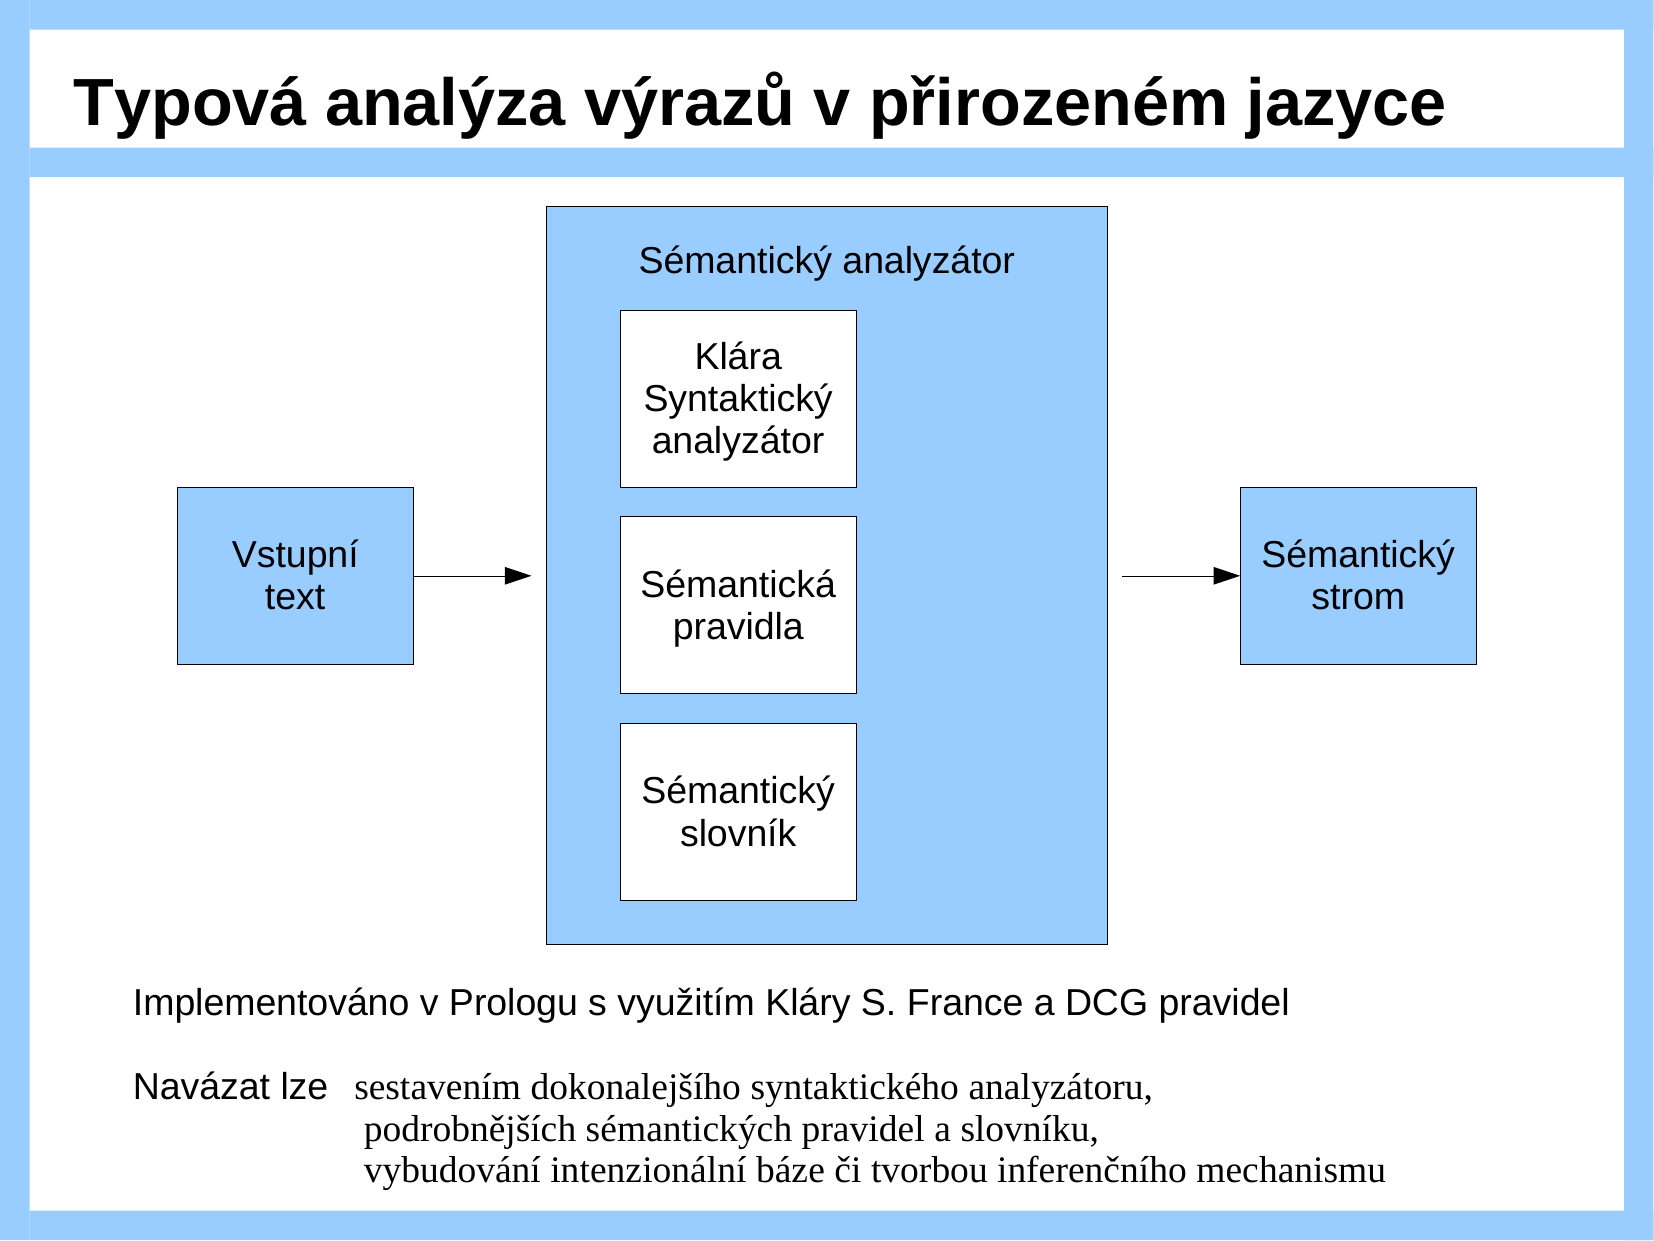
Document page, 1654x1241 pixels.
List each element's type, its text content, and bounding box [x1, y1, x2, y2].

text_box Typová analýza výrazů v přirozeném jazyce [59, 58, 1595, 148]
text_box Sémantický analyzátor [546, 206, 1108, 945]
text_box Implementováno v Prologu s využitím Kláry S. France a DCG pravidel Navázat lze sestavením dokonalejšího syntaktického analyzátoru, podrobnějších sémantických pravidel a slovníku, vybudování intenzionální báze či tvorbou inferenčního mechanismu [118, 974, 1565, 1219]
text_box Vstupní text [177, 487, 414, 665]
text_box Klára Syntaktický analyzátor [620, 310, 857, 488]
text_box Sémantický slovník [620, 723, 857, 901]
text_box Sémantický strom [1240, 487, 1477, 665]
text_box Sémantická pravidla [620, 516, 857, 694]
